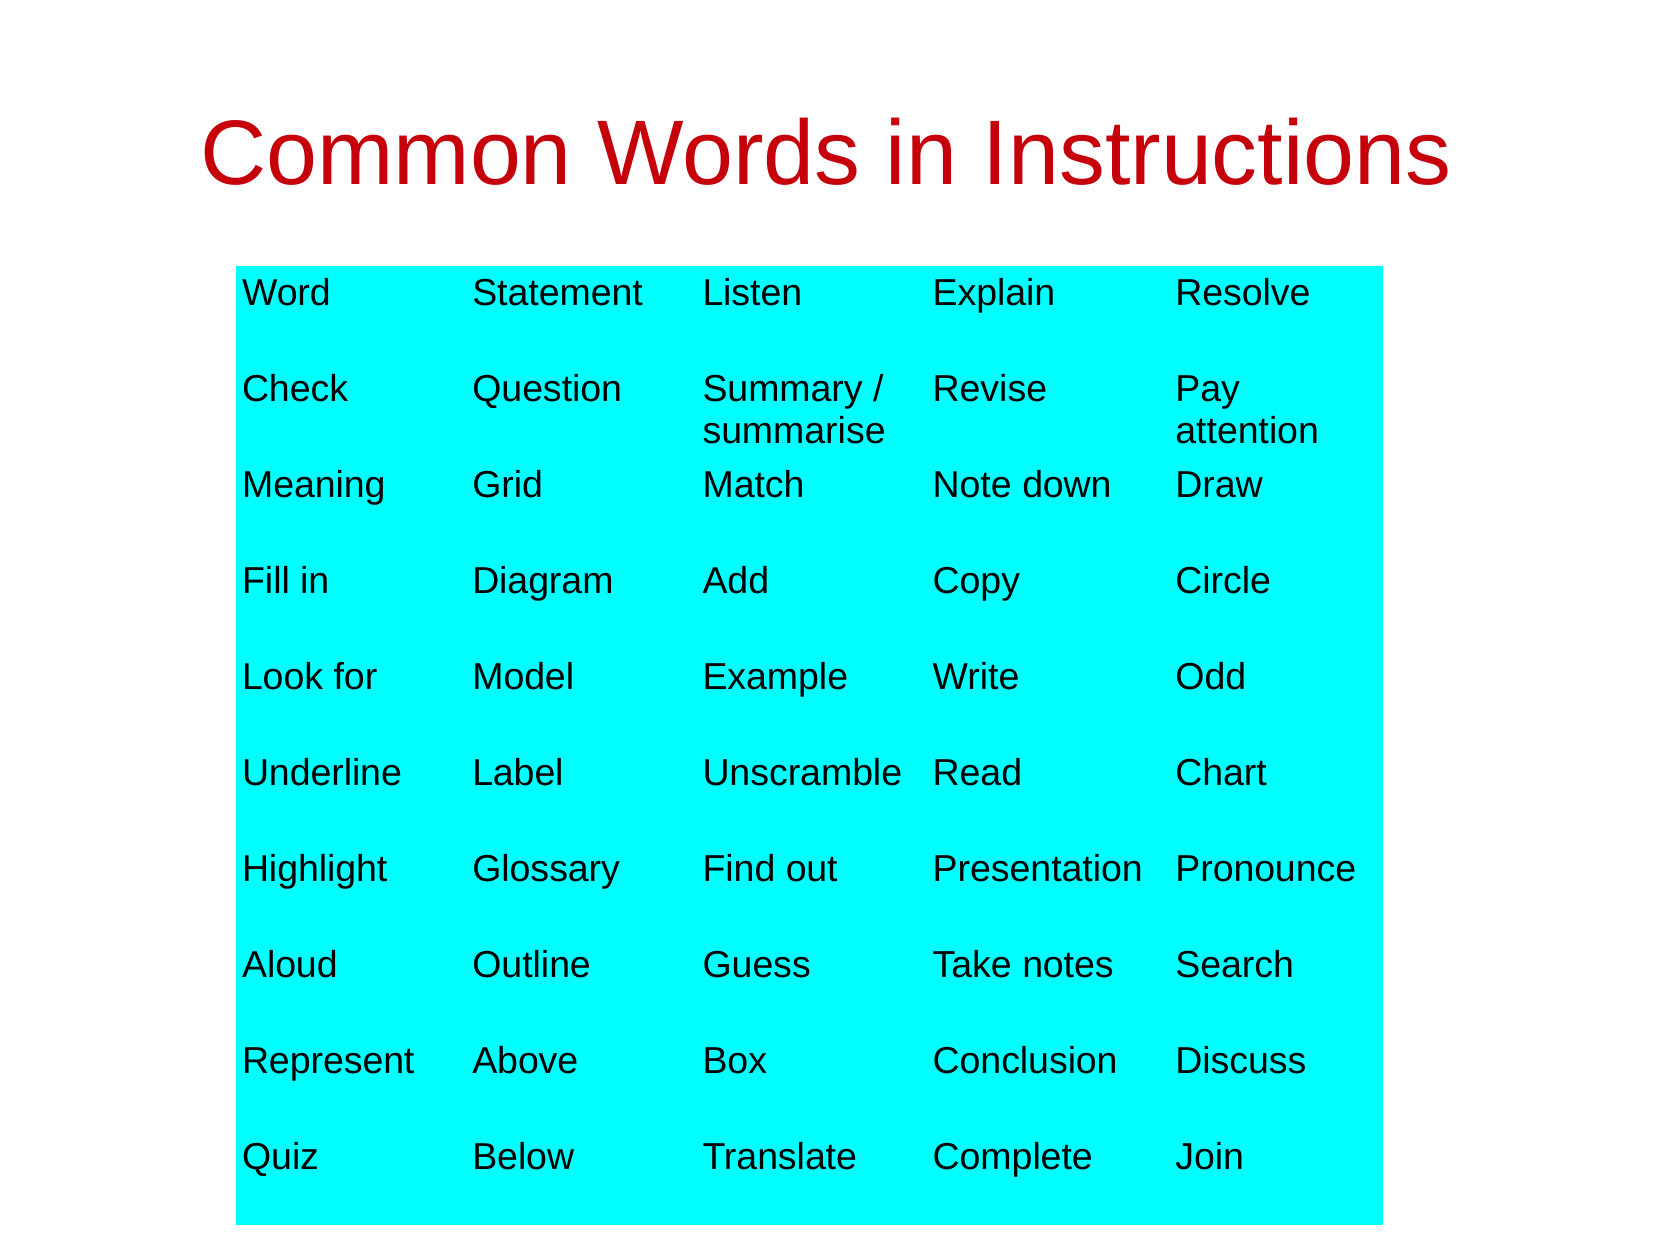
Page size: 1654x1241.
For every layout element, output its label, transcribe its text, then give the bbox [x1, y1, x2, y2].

table_cell Presentation [927, 842, 1170, 938]
table_cell Model [466, 650, 697, 746]
table_cell Match [697, 458, 927, 554]
table_cell Join [1170, 1129, 1383, 1225]
table_cell Find out [697, 842, 927, 938]
table_cell Outline [466, 938, 697, 1033]
table_cell Grid [466, 458, 697, 554]
table_cell Copy [927, 554, 1170, 650]
table_cell Underline [236, 746, 466, 842]
table_cell Diagram [466, 554, 697, 650]
table_cell Unscramble [697, 746, 927, 842]
table_cell Quiz [236, 1129, 466, 1225]
table_cell Look for [236, 650, 466, 746]
table_cell Example [697, 650, 927, 746]
table_cell Check [236, 362, 466, 458]
table_cell Label [466, 746, 697, 842]
table_cell Aloud [236, 938, 466, 1033]
table_cell Read [927, 746, 1170, 842]
table_cell Highlight [236, 842, 466, 938]
table_cell Write [927, 650, 1170, 746]
table_cell Search [1170, 938, 1383, 1033]
table_cell Complete [927, 1129, 1170, 1225]
table_cell Odd [1170, 650, 1383, 746]
table_cell Glossary [466, 842, 697, 938]
table_cell Fill in [236, 554, 466, 650]
table_cell Note down [927, 458, 1170, 554]
table_cell Meaning [236, 458, 466, 554]
table_cell Summary / summarise [697, 362, 927, 458]
table_cell Question [466, 362, 697, 458]
title Common Words in Instructions [82, 49, 1571, 257]
table_cell Guess [697, 938, 927, 1033]
table_cell Pronounce [1170, 842, 1383, 938]
table_cell Chart [1170, 746, 1383, 842]
table_cell Above [466, 1033, 697, 1129]
table_cell Translate [697, 1129, 927, 1225]
table_cell Represent [236, 1033, 466, 1129]
table_cell Take notes [927, 938, 1170, 1033]
table_header Resolve [1170, 266, 1383, 362]
table_cell Add [697, 554, 927, 650]
table_cell Below [466, 1129, 697, 1225]
table_cell Discuss [1170, 1033, 1383, 1129]
table_header Listen [697, 266, 927, 362]
table_cell Box [697, 1033, 927, 1129]
table_cell Conclusion [927, 1033, 1170, 1129]
table_header Statement [466, 266, 697, 362]
table_cell Pay attention [1170, 362, 1383, 458]
table_header Explain [927, 266, 1170, 362]
table_cell Draw [1170, 458, 1383, 554]
table_header Word [236, 266, 466, 362]
table_cell Circle [1170, 554, 1383, 650]
table_cell Revise [927, 362, 1170, 458]
